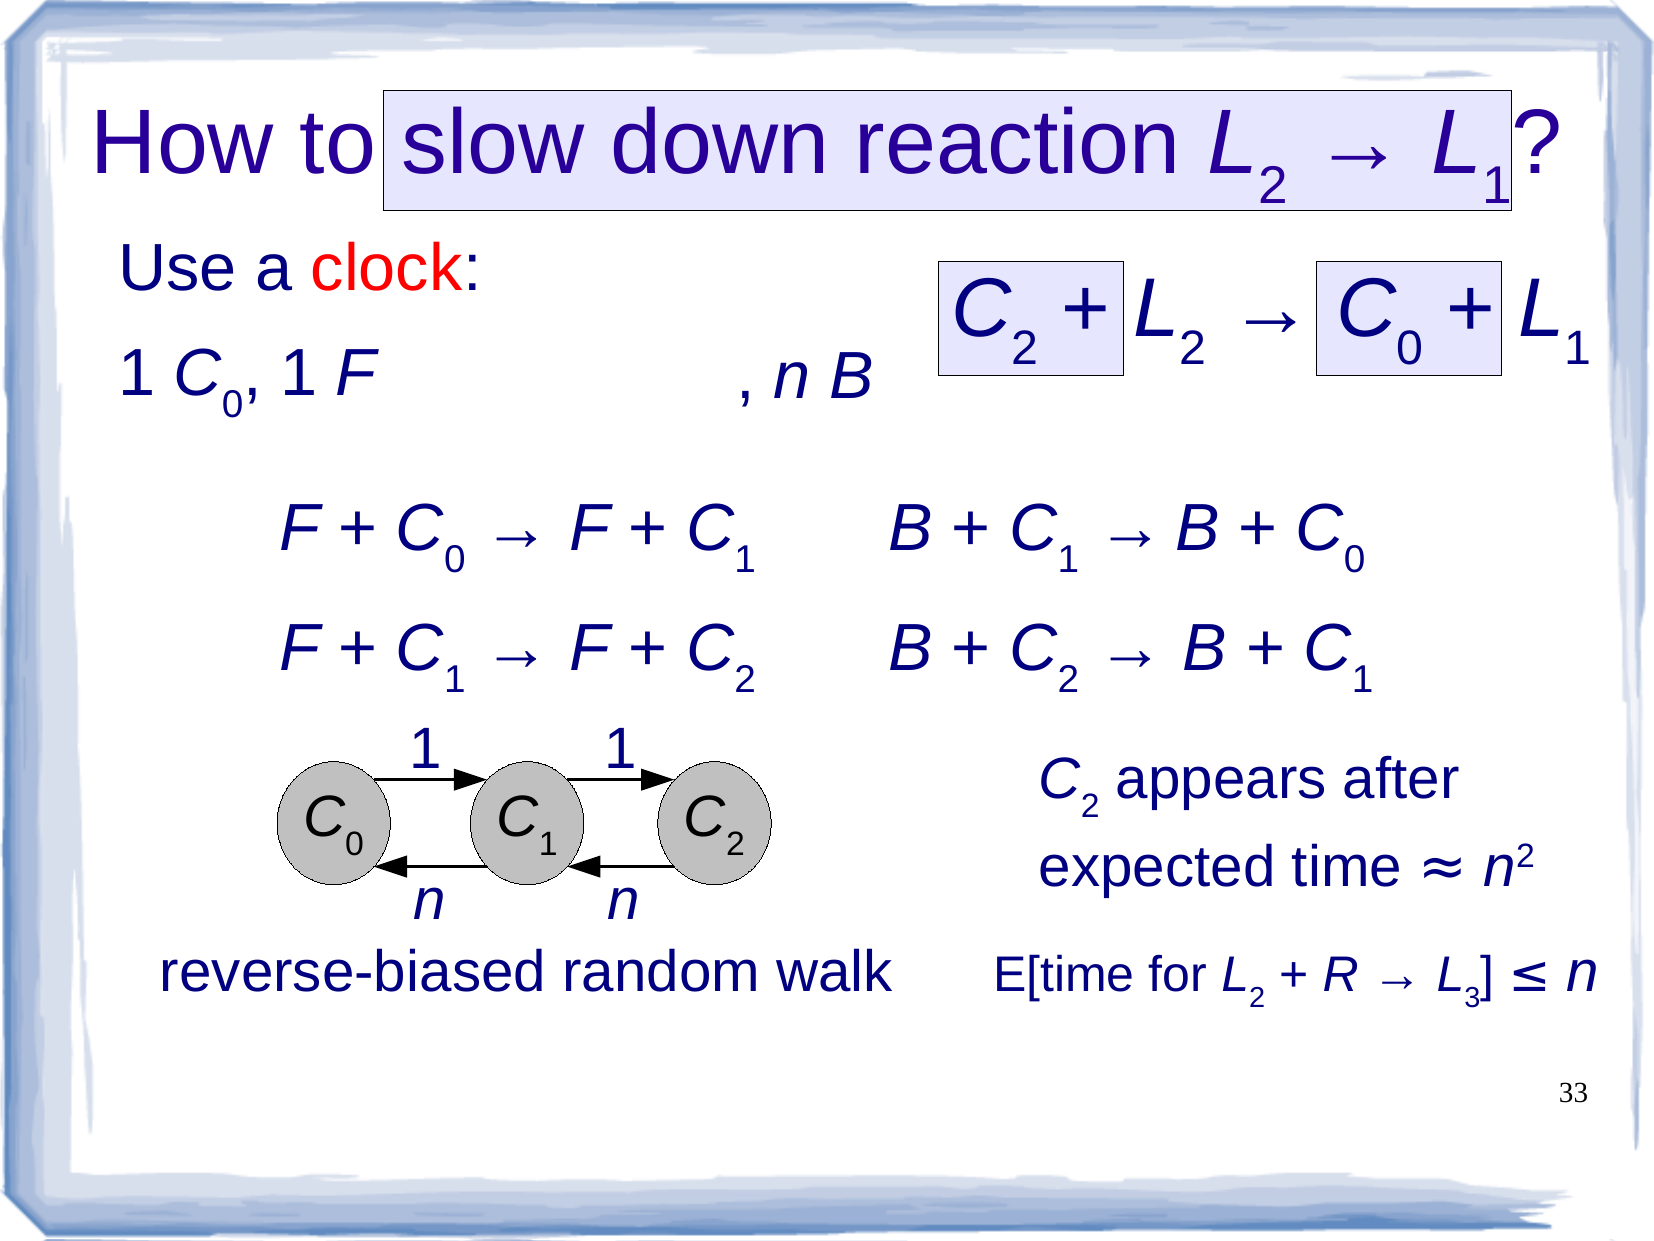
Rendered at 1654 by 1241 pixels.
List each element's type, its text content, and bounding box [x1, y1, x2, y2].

text_box C2 + L2 → C0 + L1 [949, 261, 1595, 376]
text_box C2 [657, 761, 772, 885]
text_box n [588, 866, 660, 938]
text_box B + C1 → B + C0 B + C2 → B + C1 [888, 490, 1403, 701]
text_box n [394, 866, 465, 938]
text_box 1 [390, 716, 461, 792]
title How to slow down reaction L2 → L1? [82, 49, 1571, 257]
text_box [938, 261, 949, 376]
text_box E[time for L2 + R → L3] ≤ n [979, 937, 1626, 1014]
text_box 1 [585, 716, 656, 792]
list Use a clock: 1 C0, 1 F [118, 230, 541, 426]
text_box reverse-biased random walk [101, 938, 953, 1014]
picture [0, 0, 1654, 1241]
text_box C2 appears after expected time ≈ n2 [1038, 745, 1596, 903]
text_box , n B [736, 338, 904, 414]
text_box F + C0 → F + C1 F + C1 → F + C2 [279, 490, 783, 701]
text_box C0 [277, 761, 391, 885]
text_box C1 [470, 761, 584, 885]
